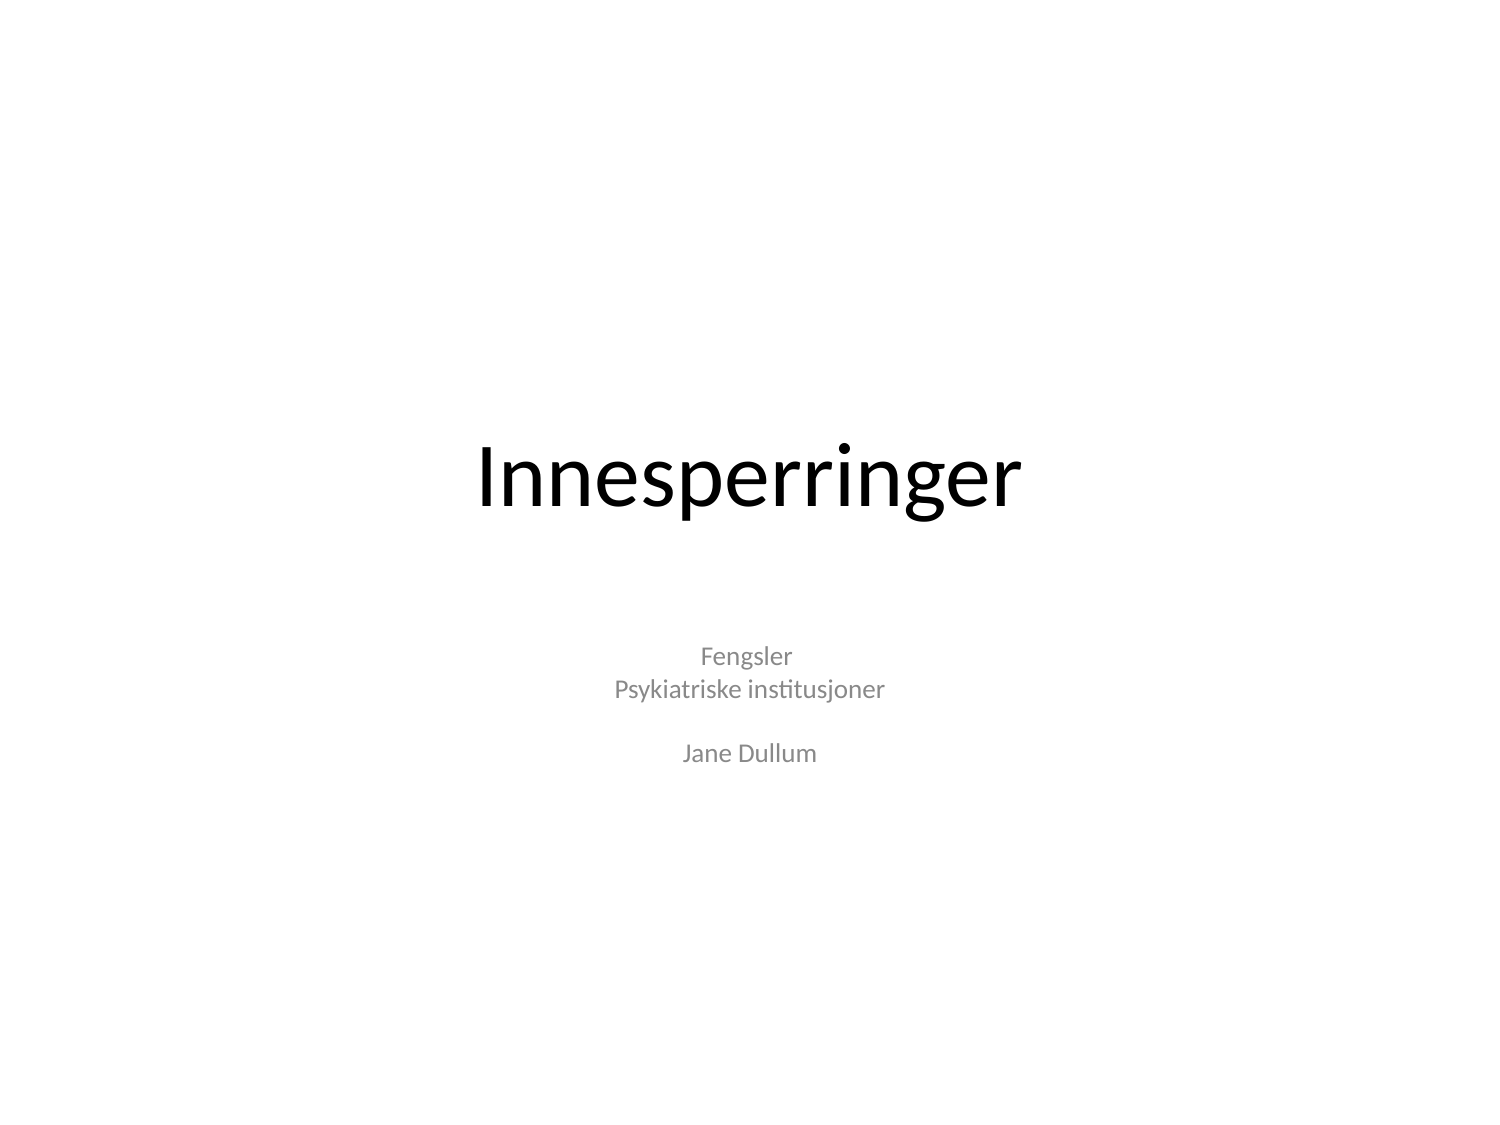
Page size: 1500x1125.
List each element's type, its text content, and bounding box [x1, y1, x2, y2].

subtitle Fengsler Psykiatriske institusjoner Jane Dullum [225, 637, 1276, 925]
title Innesperringer [112, 349, 1388, 591]
